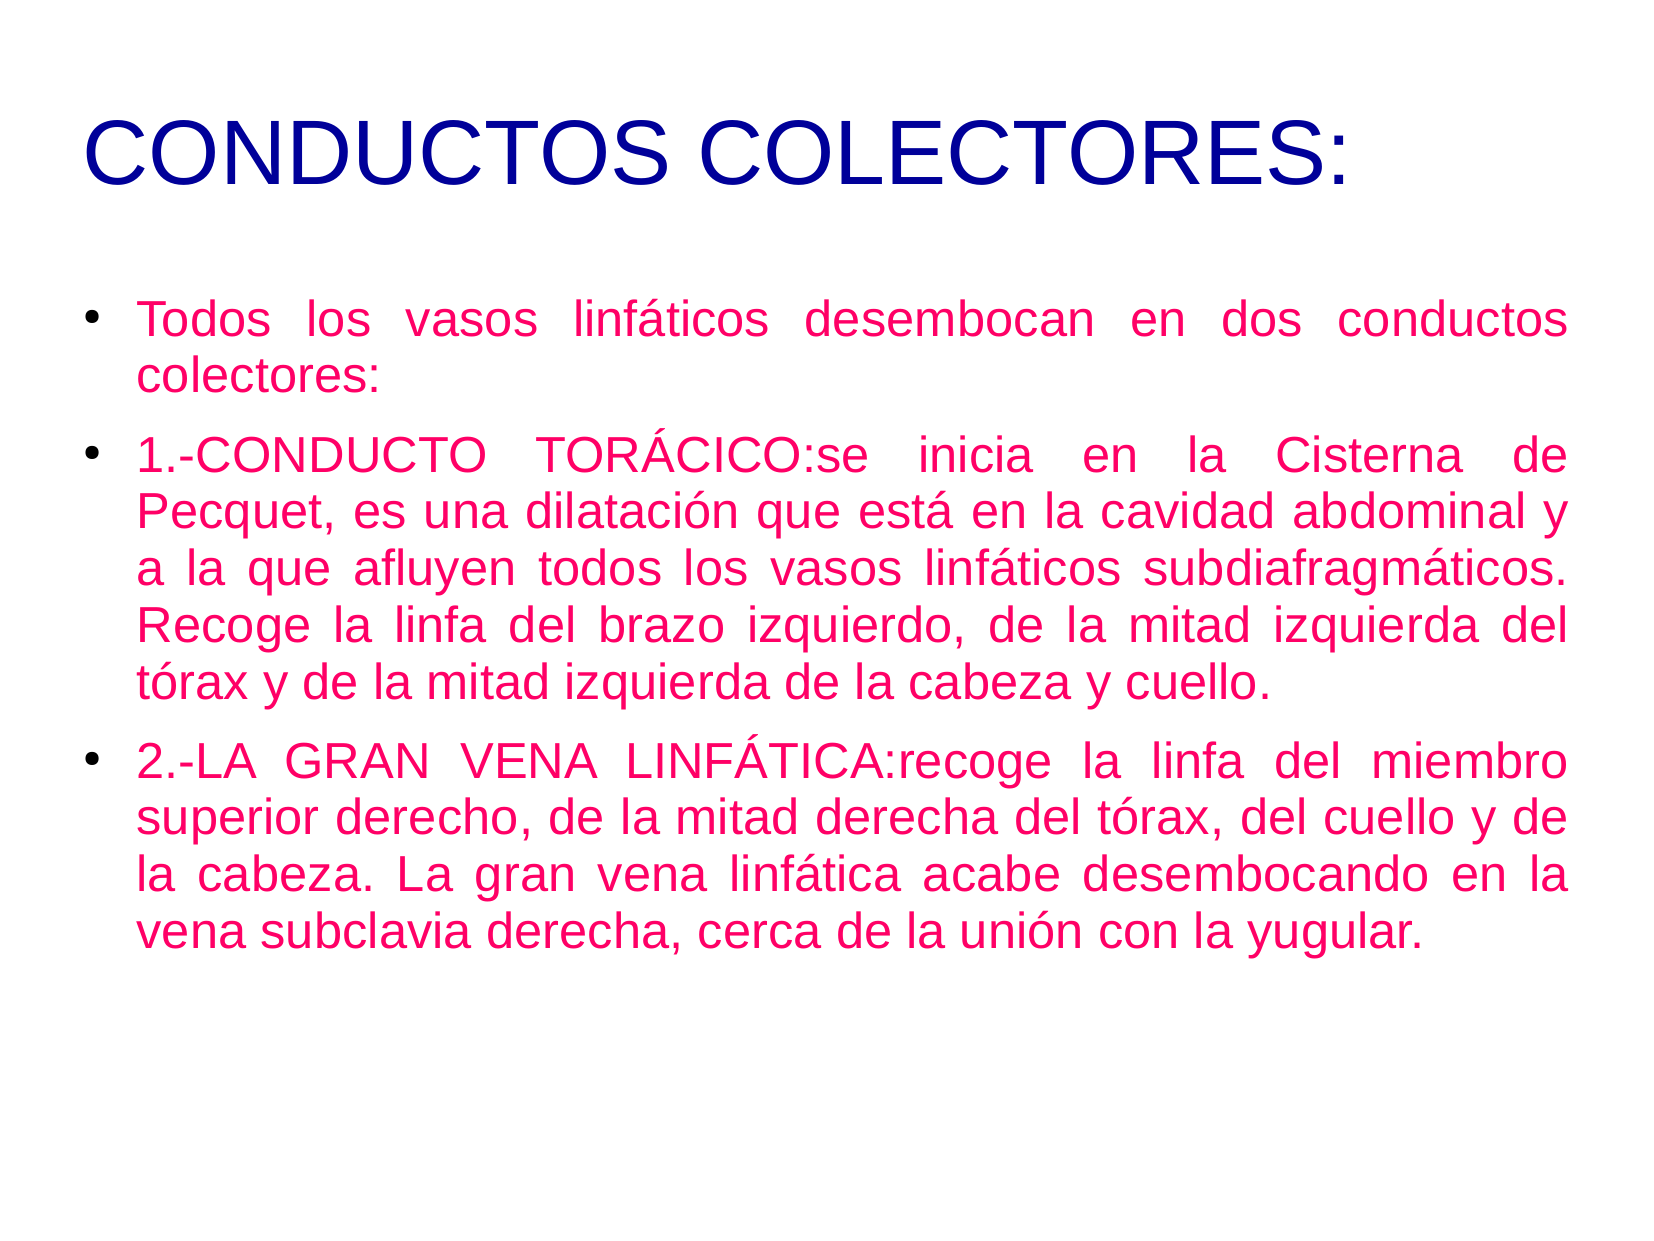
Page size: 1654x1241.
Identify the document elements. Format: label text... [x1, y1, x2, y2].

list Todos los vasos linfáticos desembocan en dos conductos colectores: 1.-CONDUCTO TORÁCICO:se inicia en la Cisterna de Pecquet, es una dilatación que está en la cavidad abdominal y a la que afluyen todos los vasos linfáticos subdiafragmáticos. Recoge la linfa del brazo izquierdo, de la mitad izquierda del tórax y de la mitad izquierda de la cabeza y cuello. 2.-LA GRAN VENA LINFÁTICA:recoge la linfa del miembro superior derecho, de la mitad derecha del tórax, del cuello y de la cabeza. La gran vena linfática acabe desembocando en la vena subclavia derecha, cerca de la unión con la yugular. [82, 290, 1571, 1010]
title CONDUCTOS COLECTORES: [82, 49, 1571, 257]
